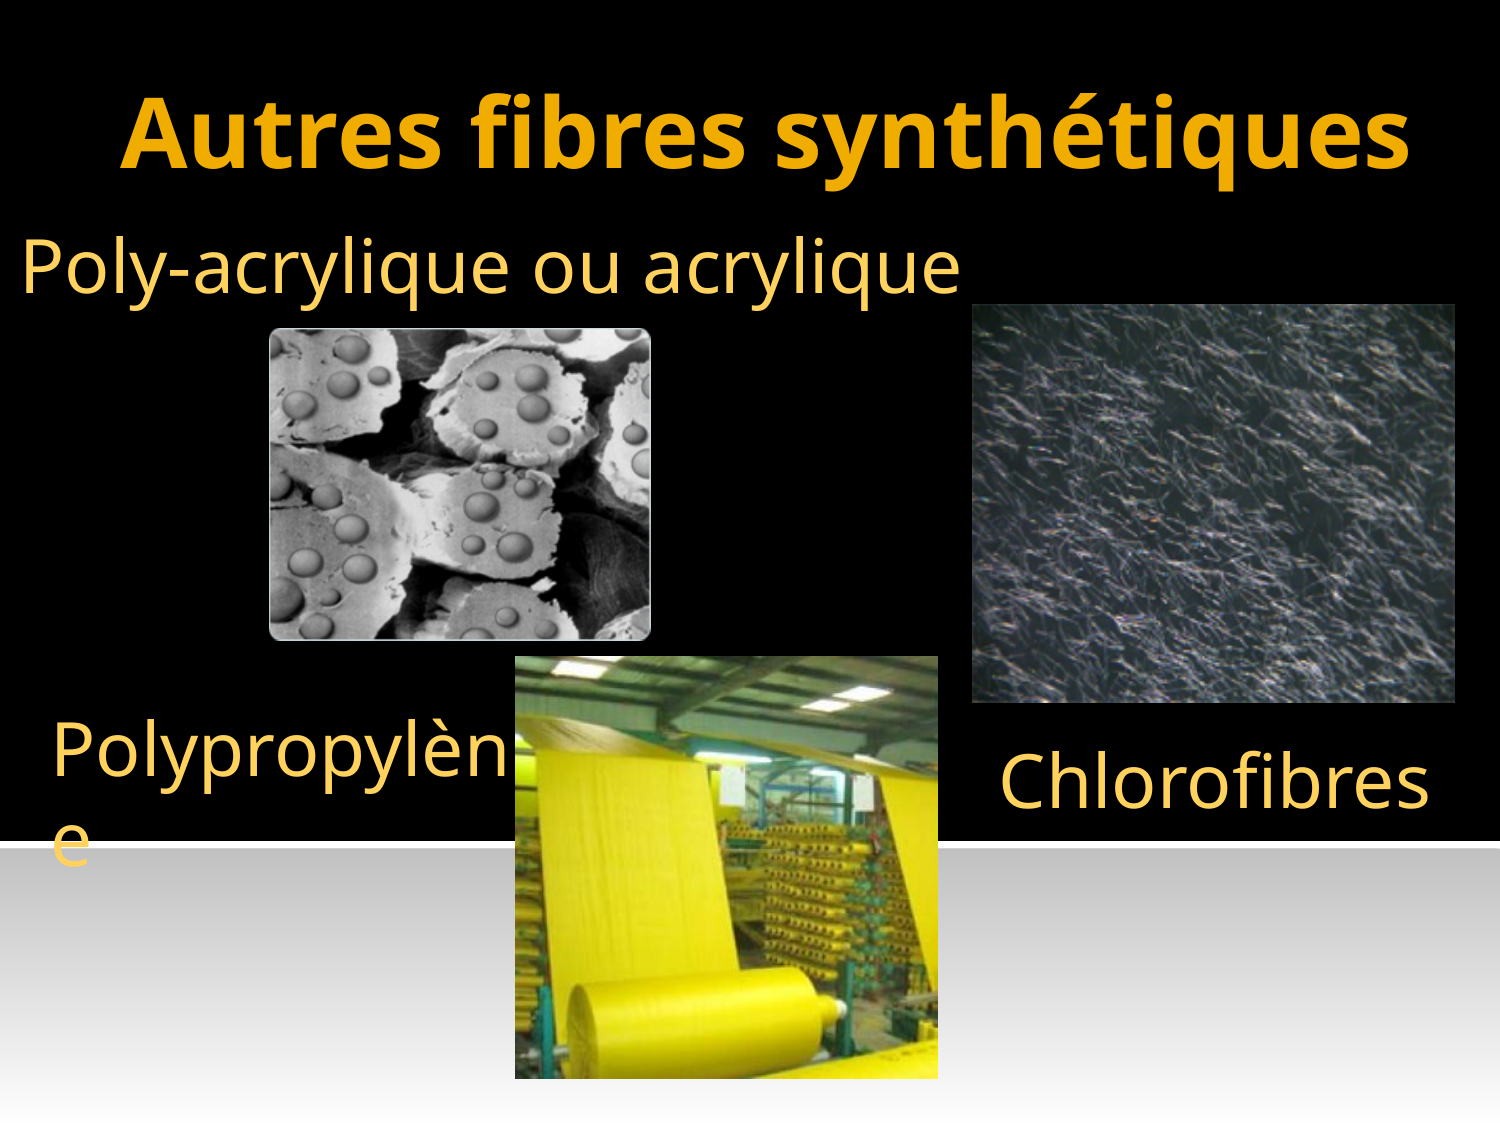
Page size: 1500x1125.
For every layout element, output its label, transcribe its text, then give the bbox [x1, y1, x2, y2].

picture [515, 656, 938, 1079]
text_box Polypropylène [35, 693, 515, 889]
picture [972, 304, 1455, 704]
text_box Chlorofibres [984, 726, 1447, 832]
title Autres fibres synthétiques [105, 70, 1431, 212]
picture [269, 328, 651, 641]
text_box Poly-acrylique ou acrylique [4, 210, 979, 316]
